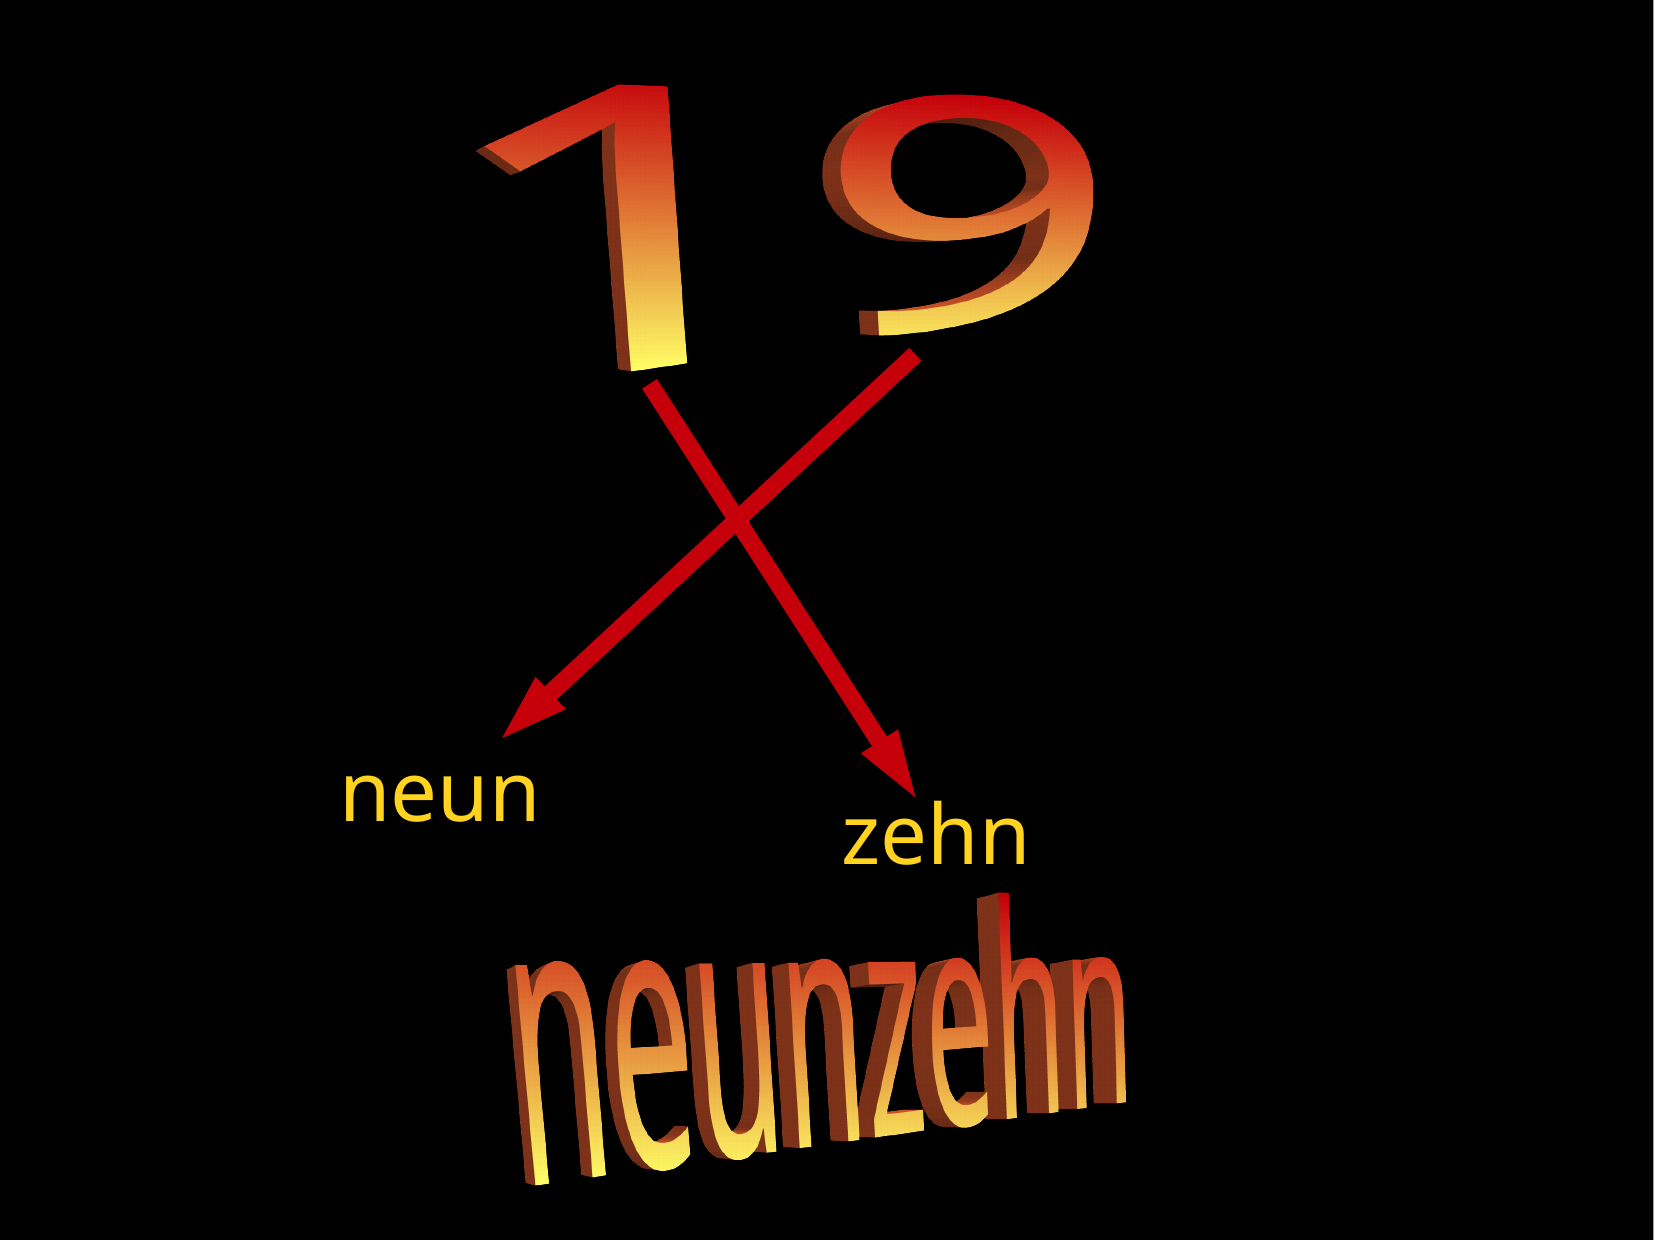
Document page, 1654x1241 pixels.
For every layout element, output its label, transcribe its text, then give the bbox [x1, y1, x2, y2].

text_box zehn [826, 767, 1063, 899]
text_box neun [324, 725, 591, 857]
